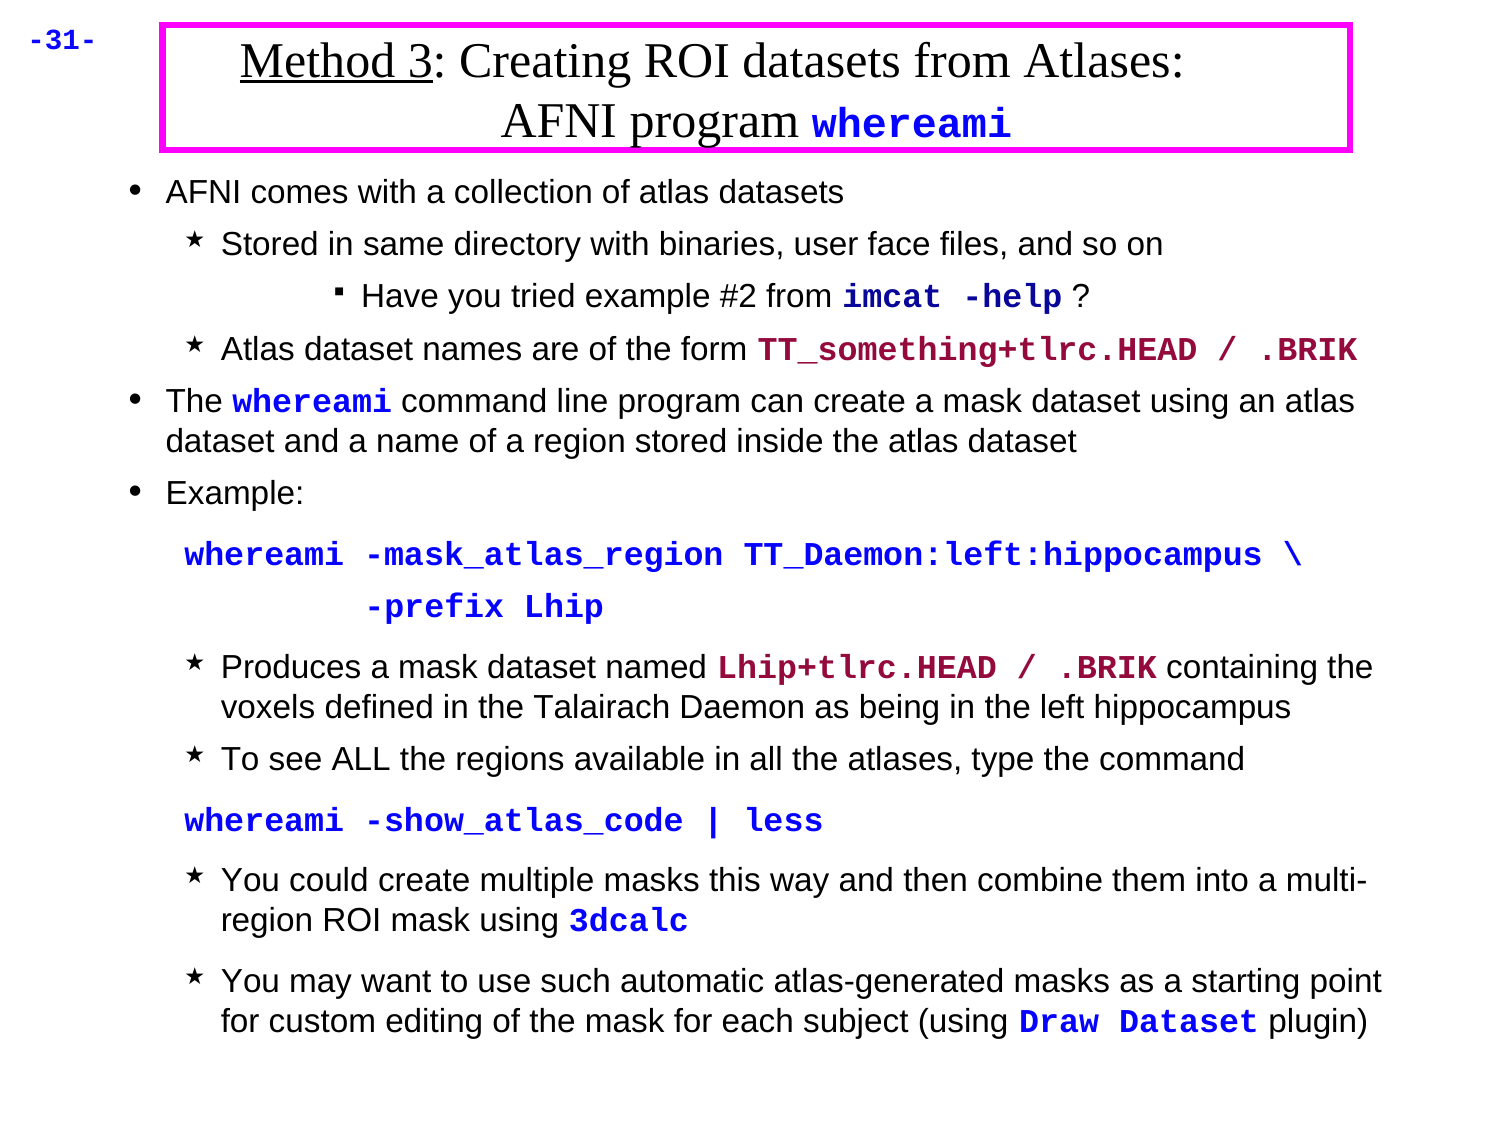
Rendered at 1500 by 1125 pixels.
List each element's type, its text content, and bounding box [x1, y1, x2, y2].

text_box Method 3: Creating ROI datasets from Atlases: AFNI program whereami [162, 24, 1351, 150]
list AFNI comes with a collection of atlas datasets Stored in same directory with binaries, user face files, and so on Have you tried example #2 from imcat -help ? Atlas dataset names are of the form TT_something+tlrc.HEAD / .BRIK The whereami command line program can create a mask dataset using an atlas dataset and a name of a region stored inside the atlas dataset Example: whereami -mask_atlas_region TT_Daemon:left:hippocampus \ -prefix Lhip Produces a mask dataset named Lhip+tlrc.HEAD / .BRIK containing the voxels defined in the Talairach Daemon as being in the left hippocampus To see ALL the regions available in all the atlases, type the command whereami -show_atlas_code | less You could create multiple masks this way and then combine them into a multi-region ROI mask using 3dcalc You may want to use such automatic atlas-generated masks as a starting point for custom editing of the mask for each subject (using Draw Dataset plugin) [112, 162, 1425, 1063]
